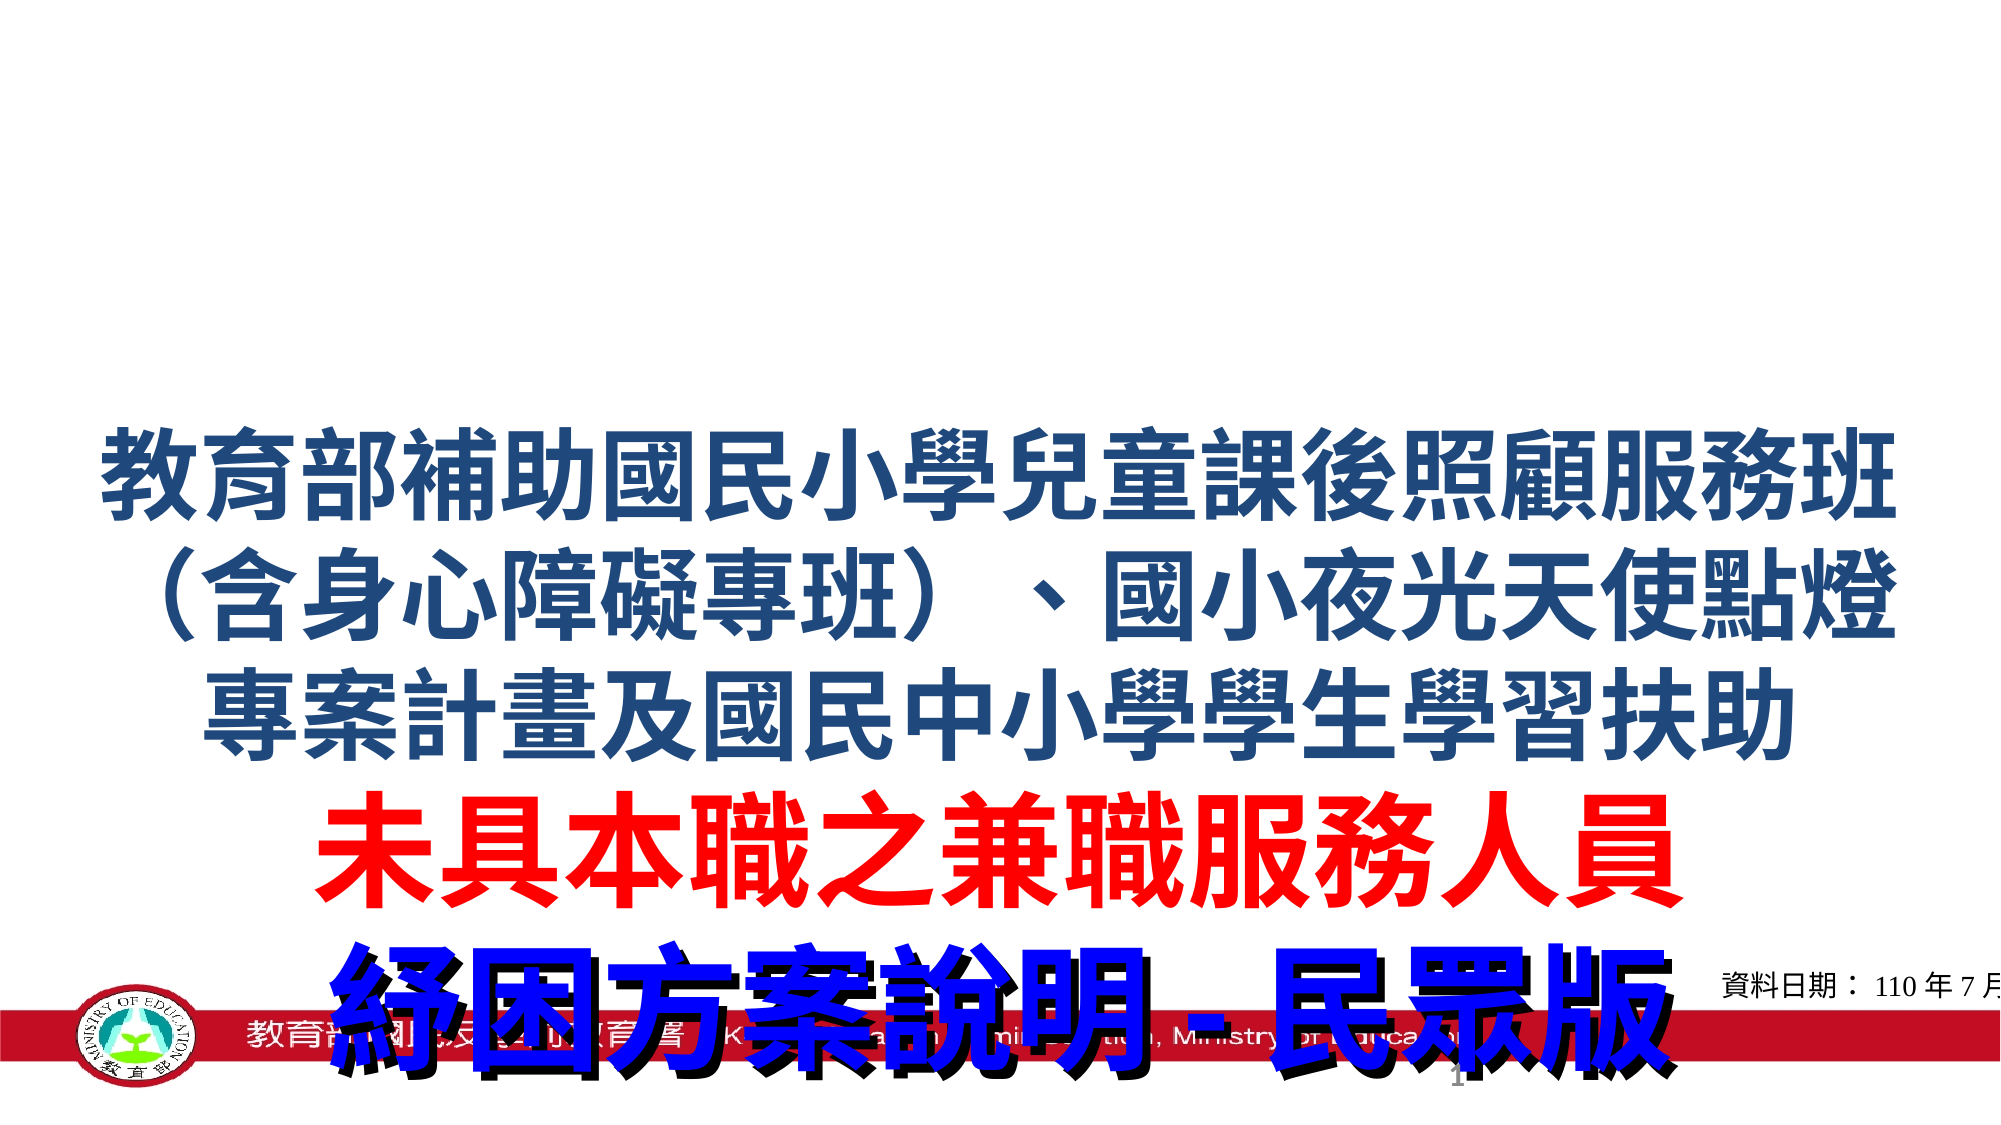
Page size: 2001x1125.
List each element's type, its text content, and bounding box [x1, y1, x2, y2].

text_box [1433, 1042, 1900, 1103]
text_box 資料日期：110年7月 [1706, 959, 2000, 1010]
title 教育部補助國民小學兒童課後照顧服務班（含身心障礙專班）、國小夜光天使點燈專案計畫及國民中小學學生學習扶助 未具本職之兼職服務人員 紓困方案說明-民眾版 [51, 405, 1949, 592]
